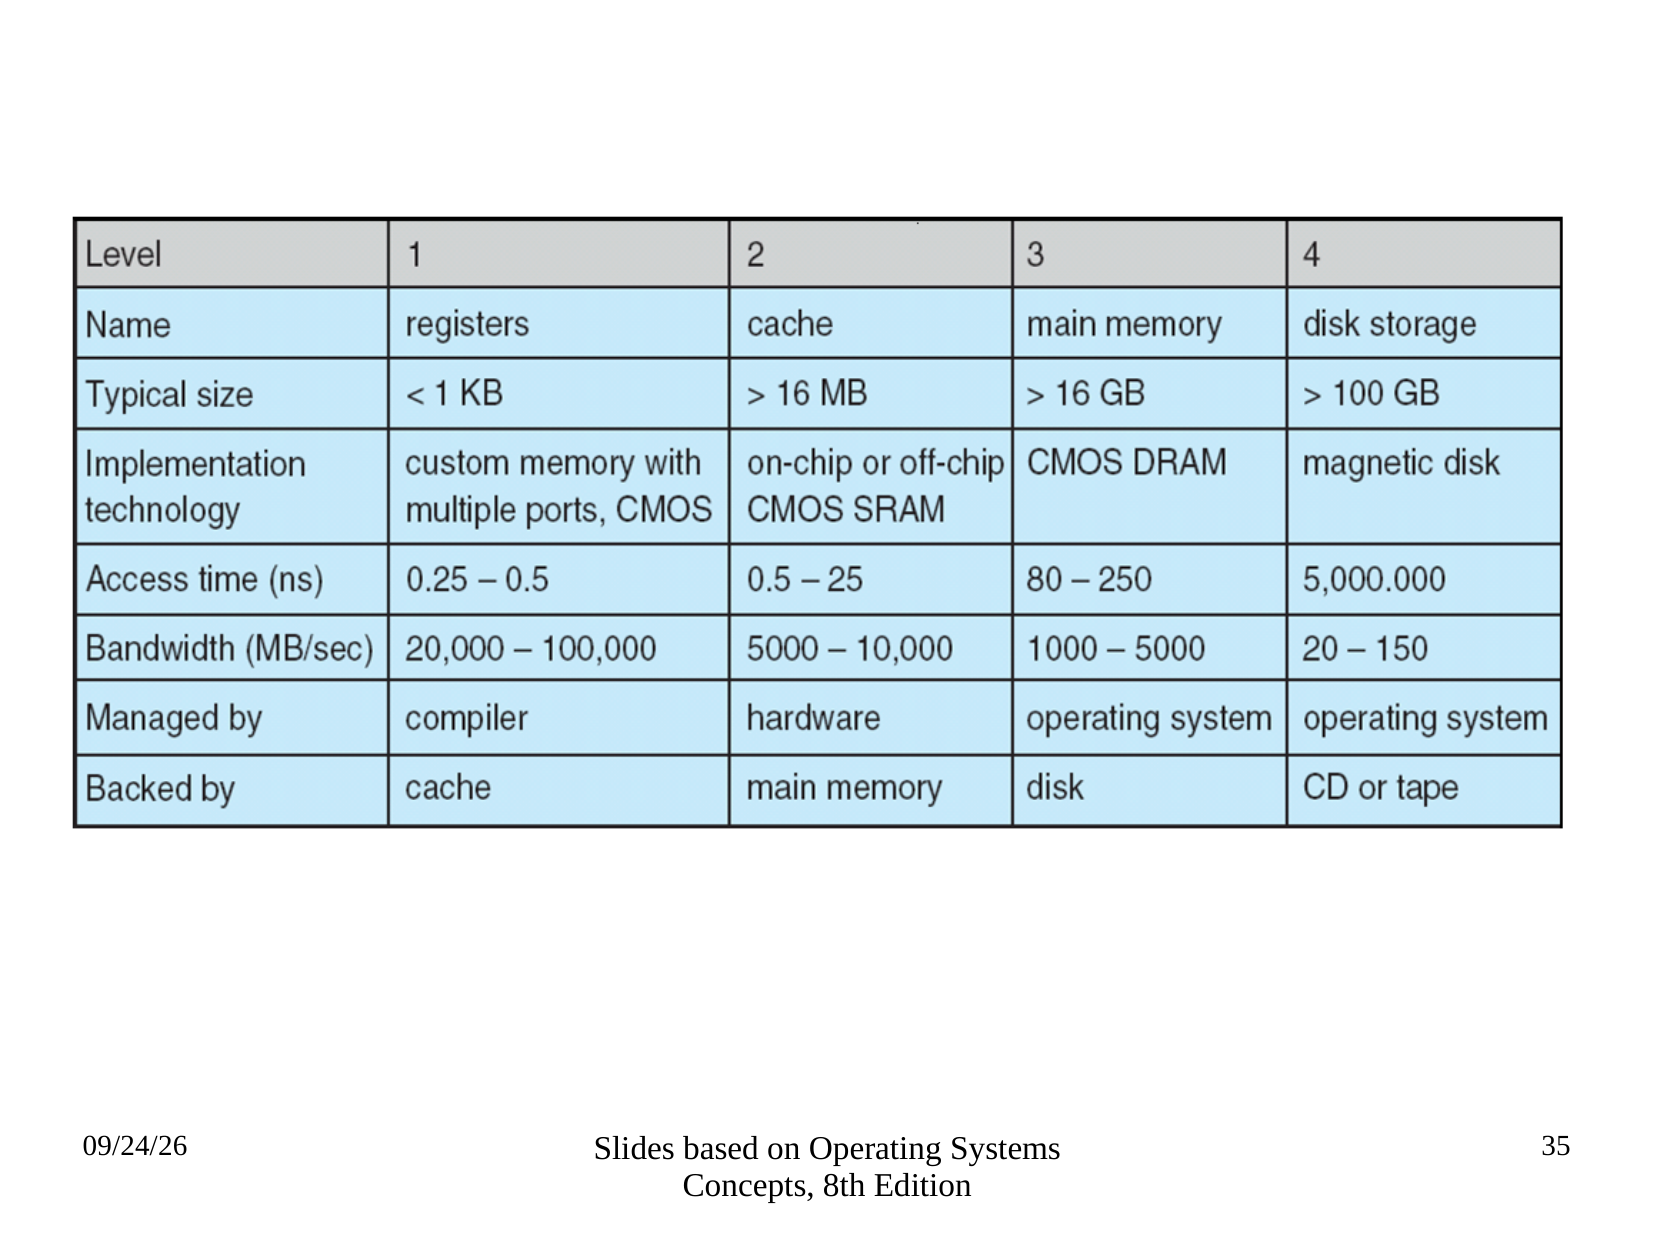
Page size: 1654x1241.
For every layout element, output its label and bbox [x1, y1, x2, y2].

picture [63, 207, 1573, 841]
